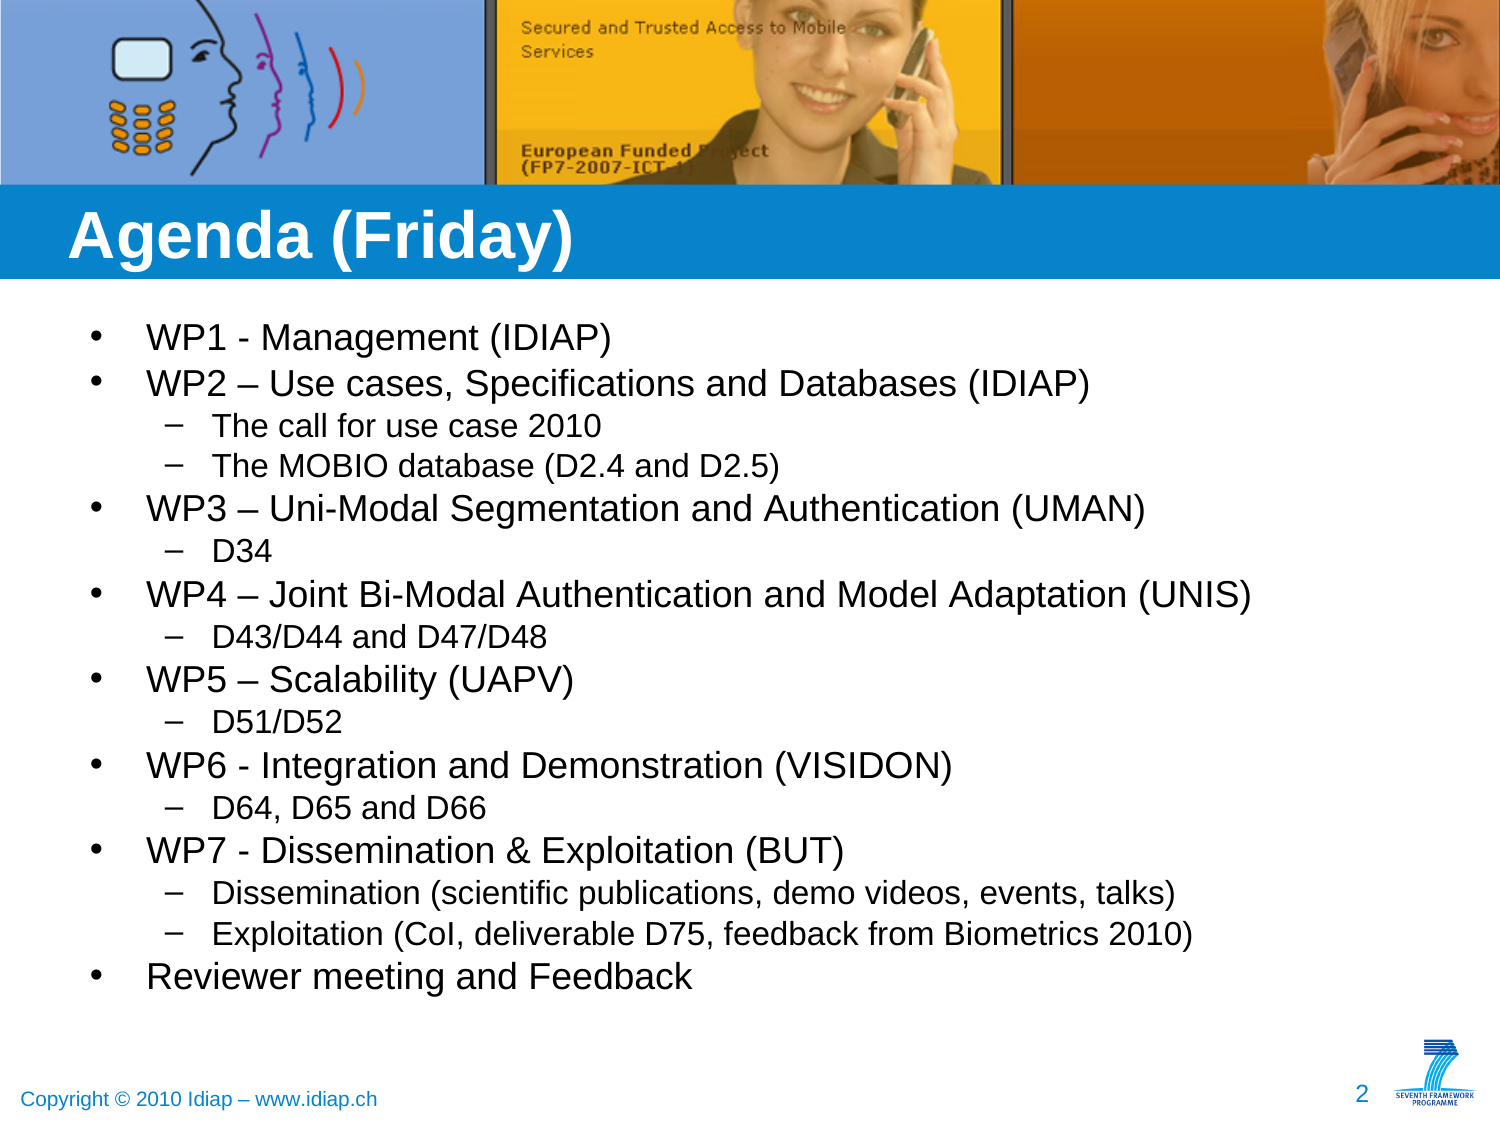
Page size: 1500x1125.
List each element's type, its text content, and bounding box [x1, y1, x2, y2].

title Agenda (Friday) [53, 184, 1437, 280]
picture [0, 0, 1500, 184]
list WP1 - Management (IDIAP) WP2 – Use cases, Specifications and Databases (IDIAP) The call for use case 2010 The MOBIO database (D2.4 and D2.5) WP3 – Uni-Modal Segmentation and Authentication (UMAN) D34 WP4 – Joint Bi-Modal Authentication and Model Adaptation (UNIS) D43/D44 and D47/D48 WP5 – Scalability (UAPV) D51/D52 WP6 - Integration and Demonstration (VISIDON) D64, D65 and D66 WP7 - Dissemination & Exploitation (BUT) Dissemination (scientific publications, demo videos, events, talks) Exploitation (CoI, deliverable D75, feedback from Biometrics 2010) Reviewer meeting and Feedback [75, 314, 1447, 1056]
picture [1387, 1034, 1483, 1114]
